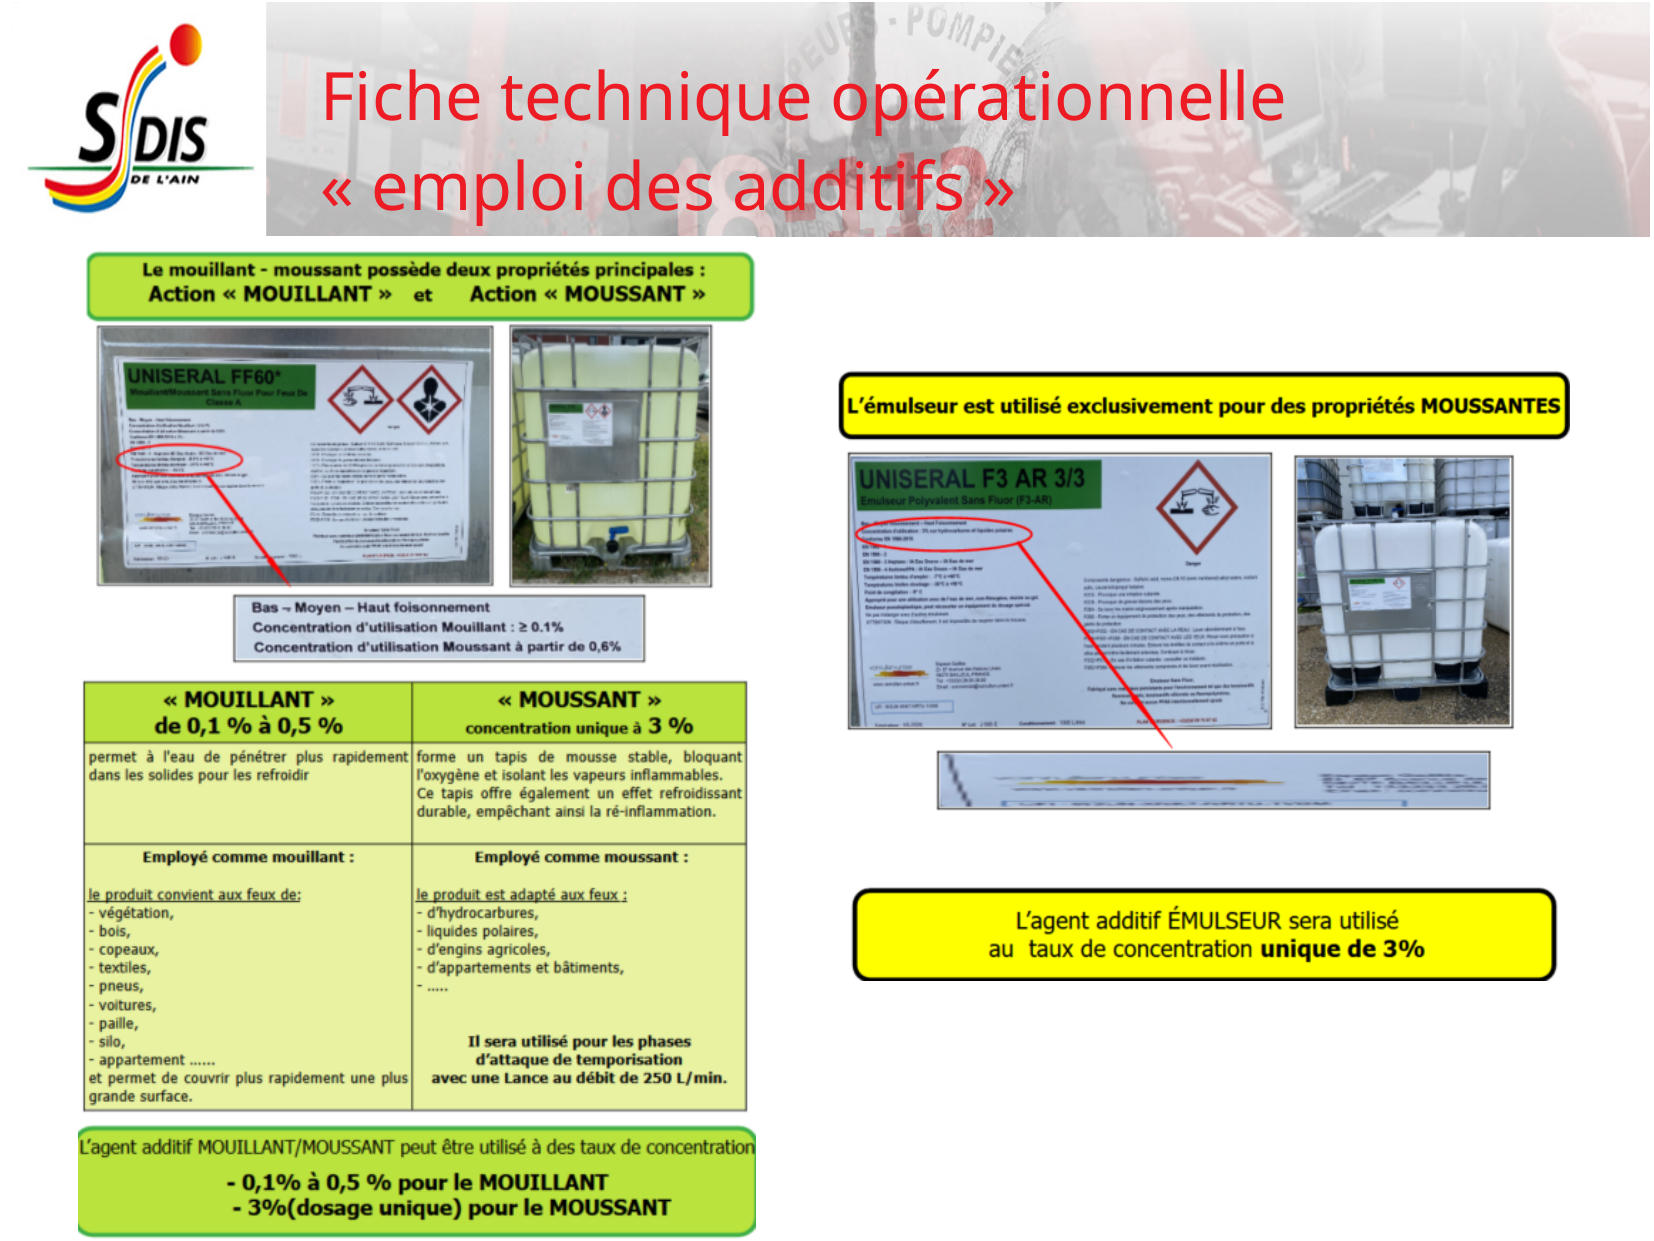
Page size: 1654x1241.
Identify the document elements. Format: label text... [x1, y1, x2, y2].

text_box Fiche technique opérationnelle « emploi des additifs » [305, 41, 1475, 218]
picture [11, 2, 1650, 1241]
picture [838, 364, 1570, 981]
